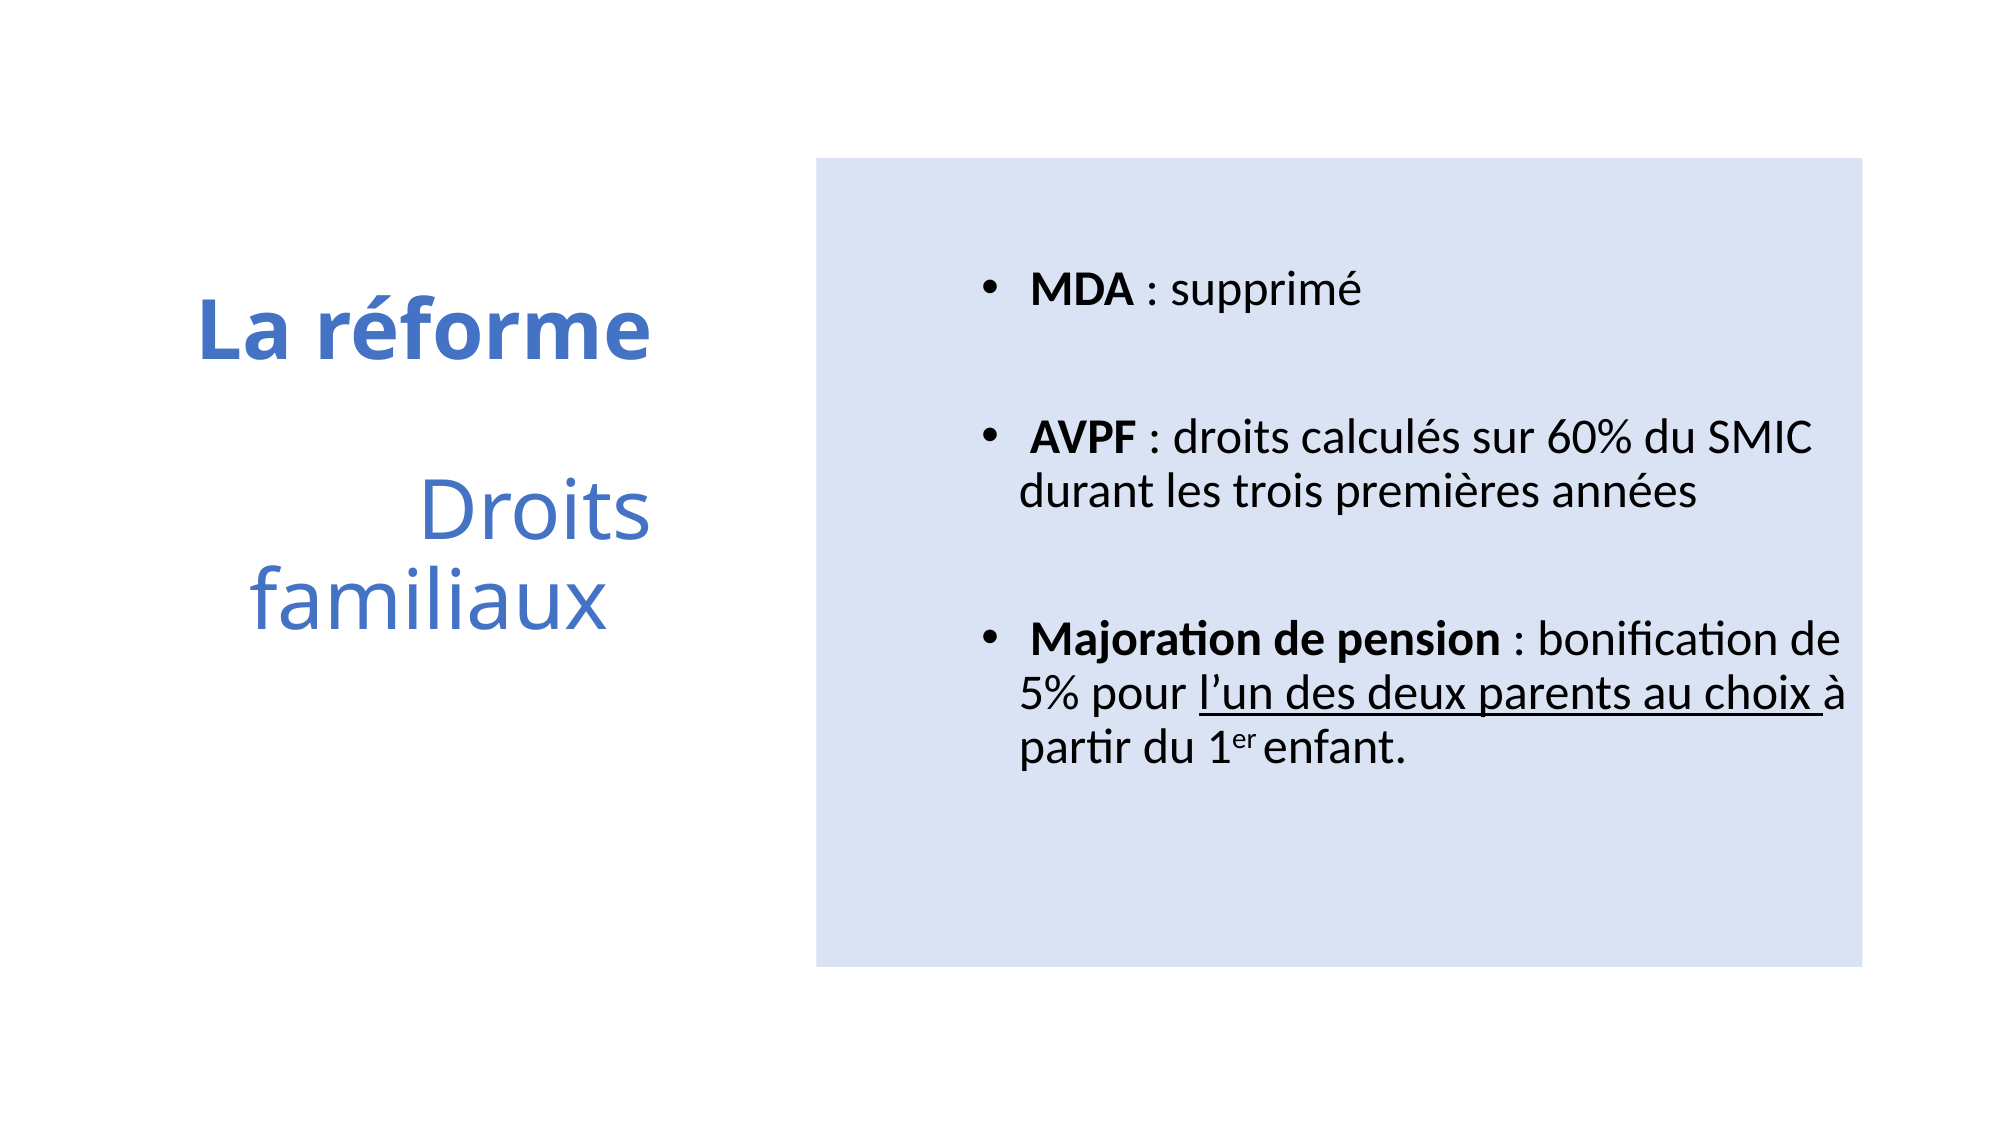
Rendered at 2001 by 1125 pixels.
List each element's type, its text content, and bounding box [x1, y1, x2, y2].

list MDA : supprimé AVPF : droits calculés sur 60% du SMIC durant les trois premières années Majoration de pension : bonification de 5% pour l’un des deux parents au choix à partir du 1er enfant. [816, 158, 1863, 967]
title La réforme Droits familiaux [137, 158, 711, 967]
